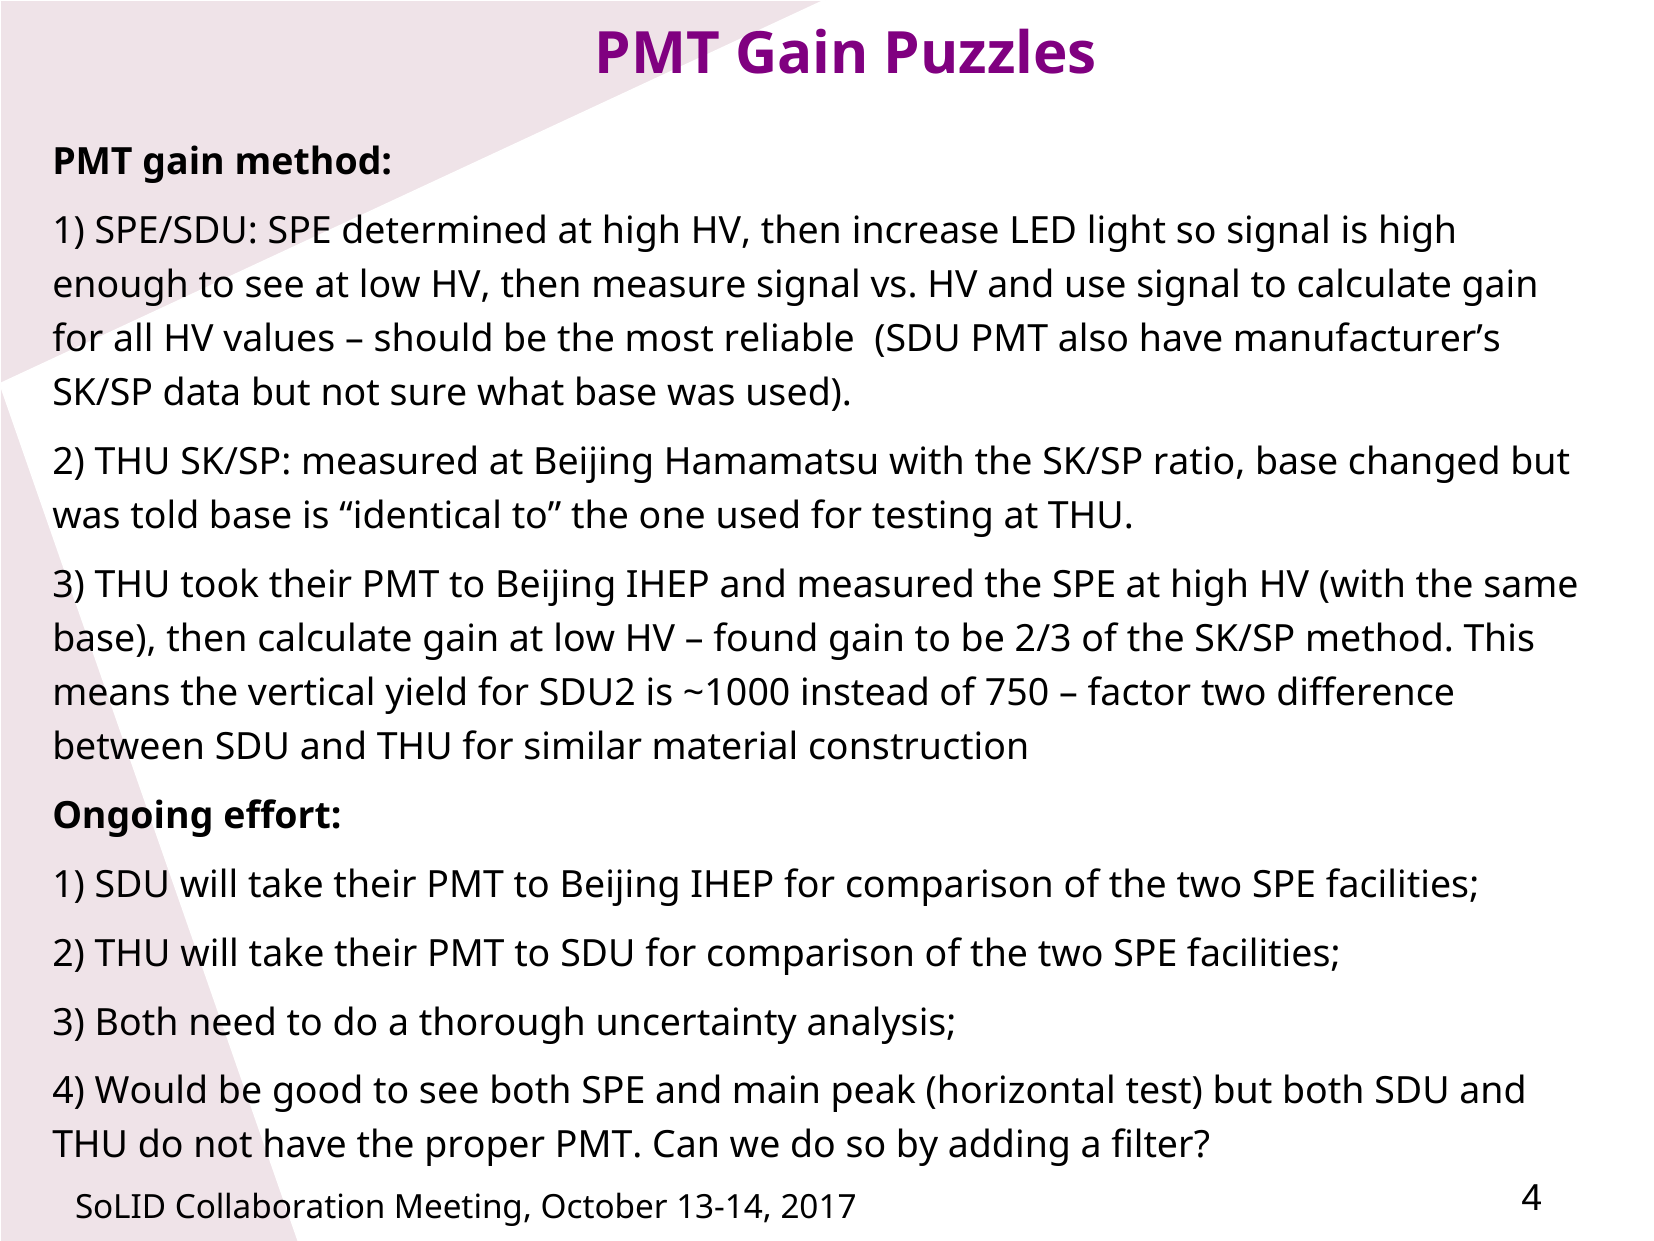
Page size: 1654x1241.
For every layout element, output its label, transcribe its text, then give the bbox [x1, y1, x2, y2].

text_box PMT gain method: 1) SPE/SDU: SPE determined at high HV, then increase LED light so signal is high enough to see at low HV, then measure signal vs. HV and use signal to calculate gain for all HV values – should be the most reliable (SDU PMT also have manufacturer’s SK/SP data but not sure what base was used). 2) THU SK/SP: measured at Beijing Hamamatsu with the SK/SP ratio, base changed but was told base is “identical to” the one used for testing at THU. 3) THU took their PMT to Beijing IHEP and measured the SPE at high HV (with the same base), then calculate gain at low HV – found gain to be 2/3 of the SK/SP method. This means the vertical yield for SDU2 is ~1000 instead of 750 – factor two difference between SDU and THU for similar material construction Ongoing effort: 1) SDU will take their PMT to Beijing IHEP for comparison of the two SPE facilities; 2) THU will take their PMT to SDU for comparison of the two SPE facilities; 3) Both need to do a thorough uncertainty analysis; 4) Would be good to see both SPE and main peak (horizontal test) but both SDU and THU do not have the proper PMT. Can we do so by adding a filter? [37, 120, 1613, 1162]
title PMT Gain Puzzles [491, 13, 1201, 76]
